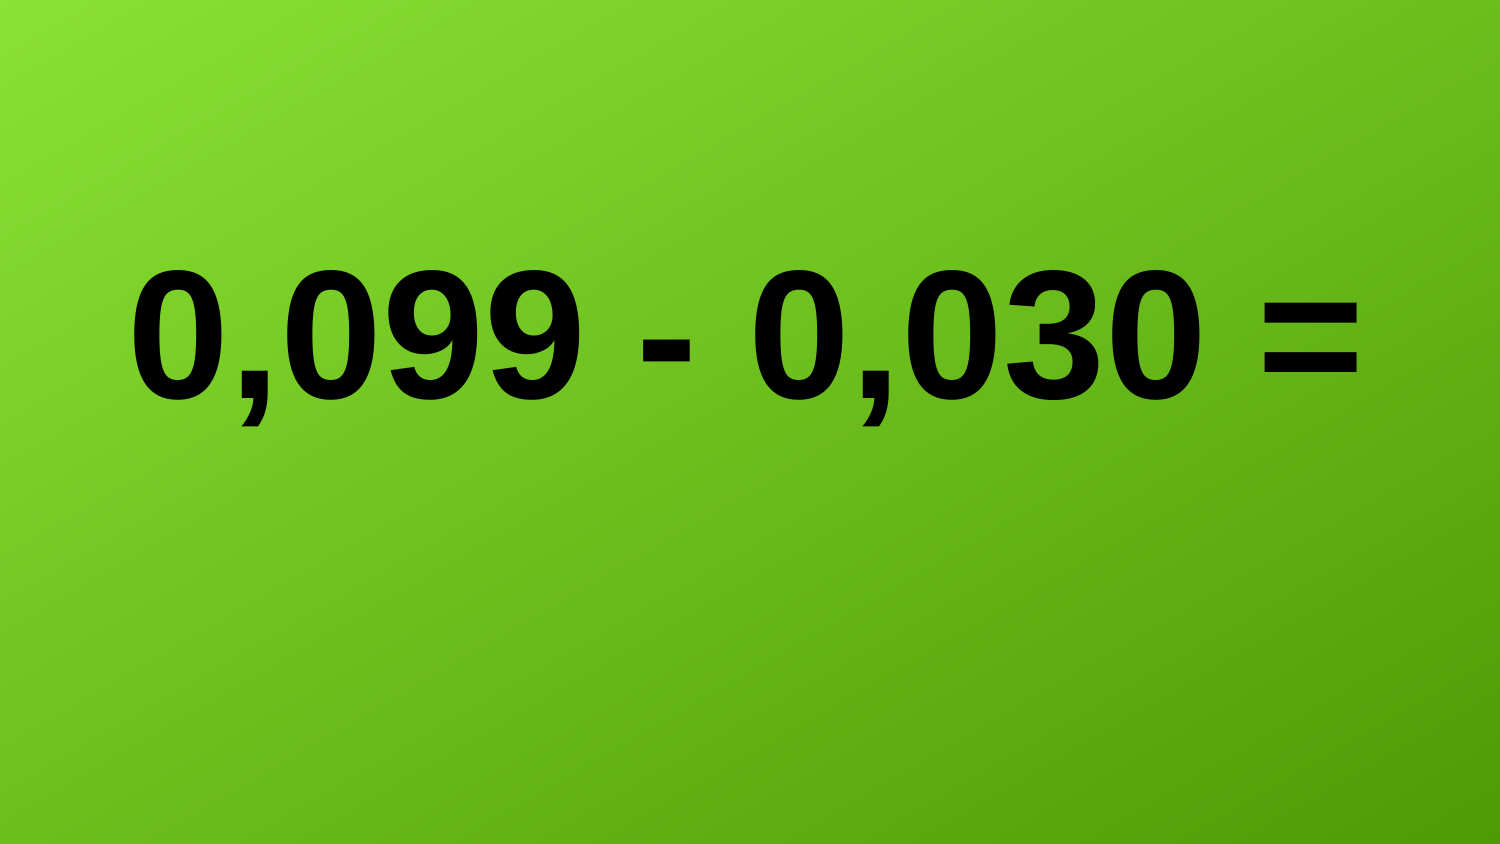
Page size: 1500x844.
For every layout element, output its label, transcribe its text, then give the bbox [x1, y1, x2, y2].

title 0,099 - 0,030 = [112, 259, 1388, 450]
